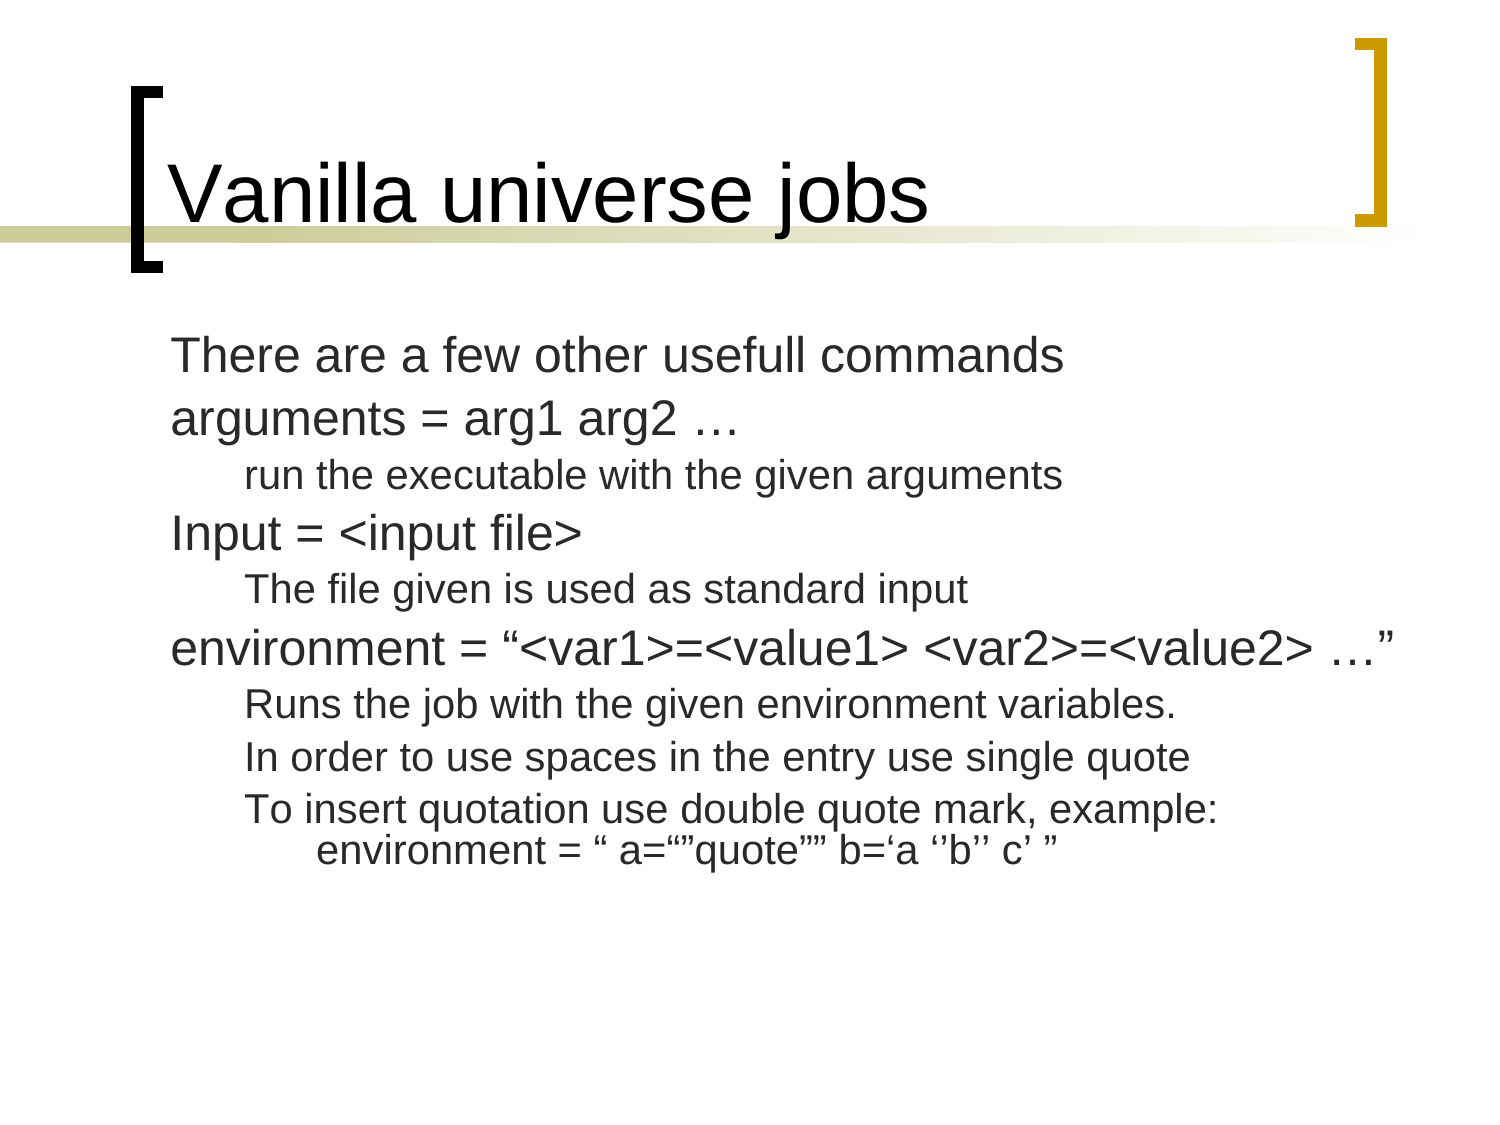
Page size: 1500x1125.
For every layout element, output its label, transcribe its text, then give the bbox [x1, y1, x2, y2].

list There are a few other usefull commands arguments = arg1 arg2 … run the executable with the given arguments Input = <input file> The file given is used as standard input environment = “<var1>=<value1> <var2>=<value2> …” Runs the job with the given environment variables. In order to use spaces in the entry use single quote To insert quotation use double quote mark, example: environment = “ a=“”quote”” b=‘a ‘’b’’ c’ ” [155, 324, 1413, 1015]
title Vanilla universe jobs [152, 15, 1328, 248]
